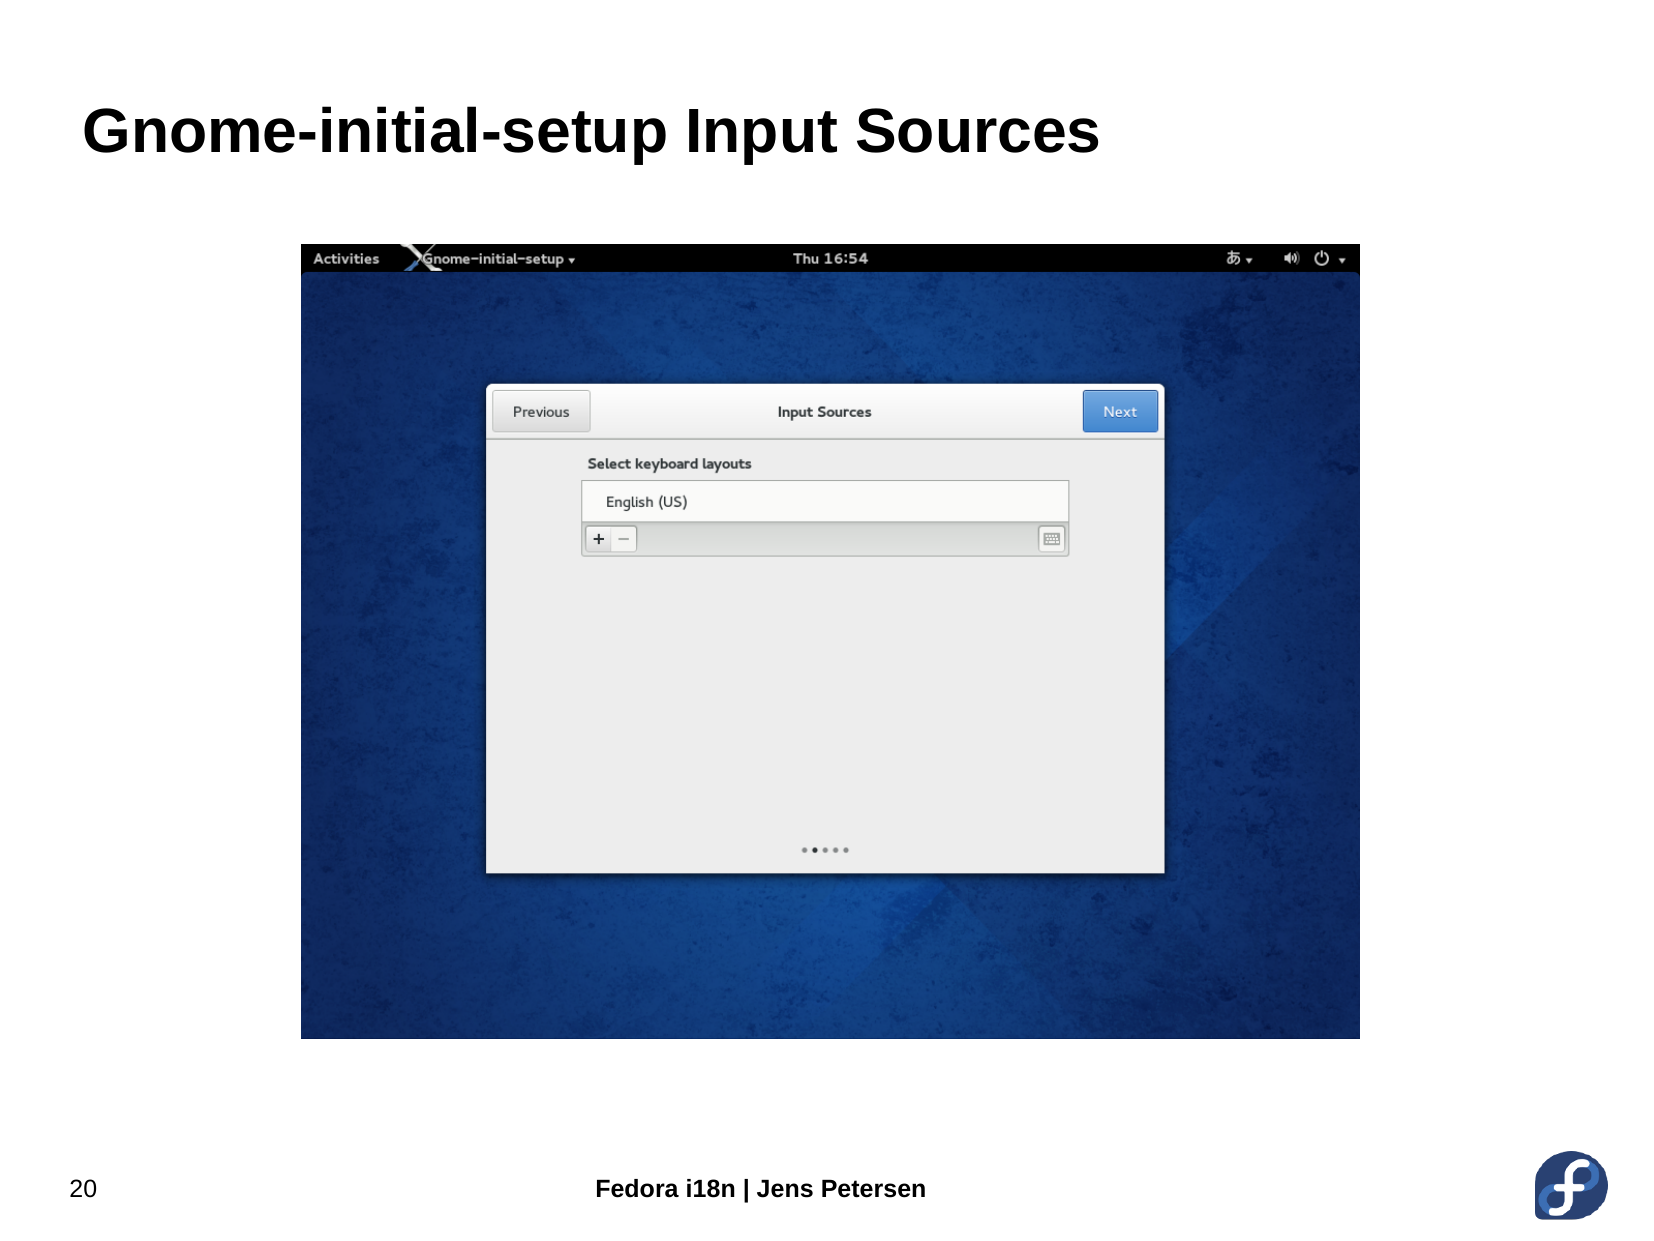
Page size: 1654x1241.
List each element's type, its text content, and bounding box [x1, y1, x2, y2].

title Gnome-initial-setup Input Sources [82, 37, 1571, 226]
picture [1529, 1146, 1613, 1224]
picture [301, 244, 1360, 1039]
